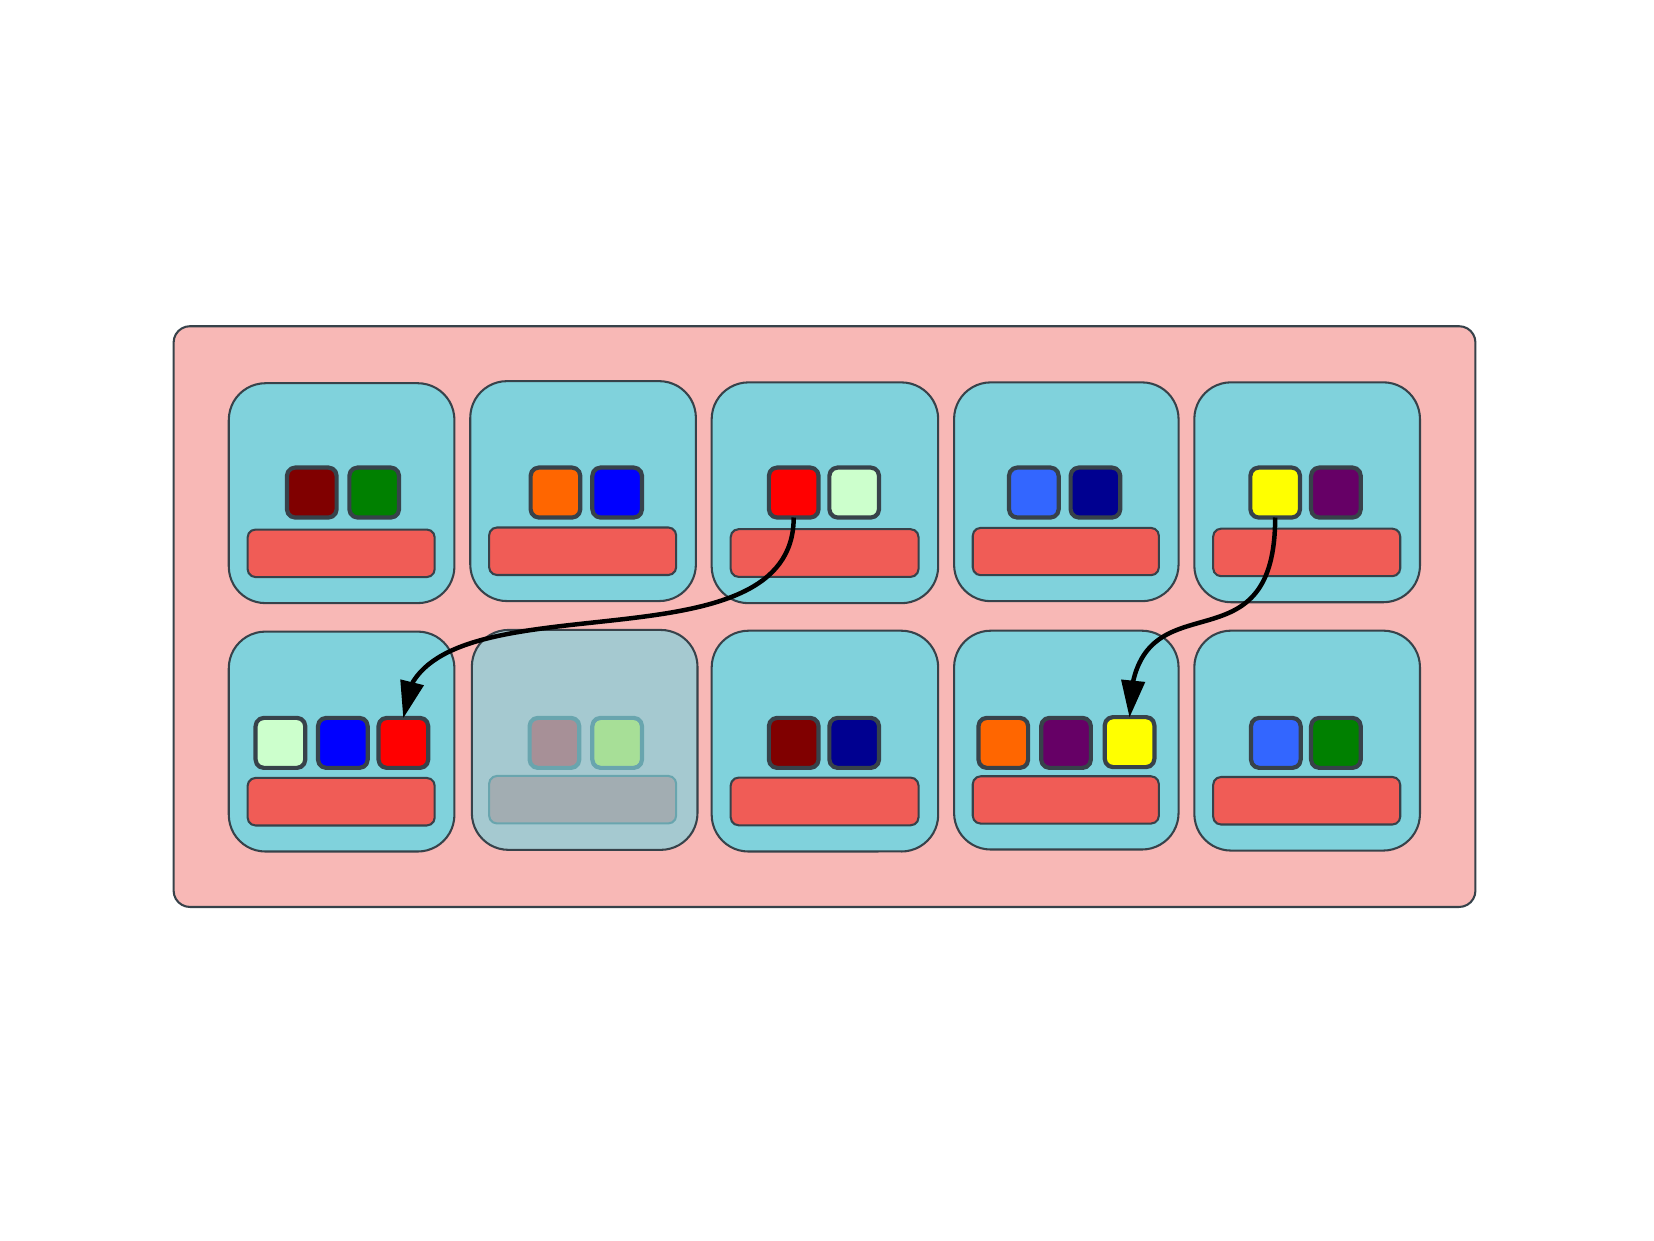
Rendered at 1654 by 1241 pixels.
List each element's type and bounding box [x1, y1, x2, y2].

text_box [173, 326, 1476, 907]
